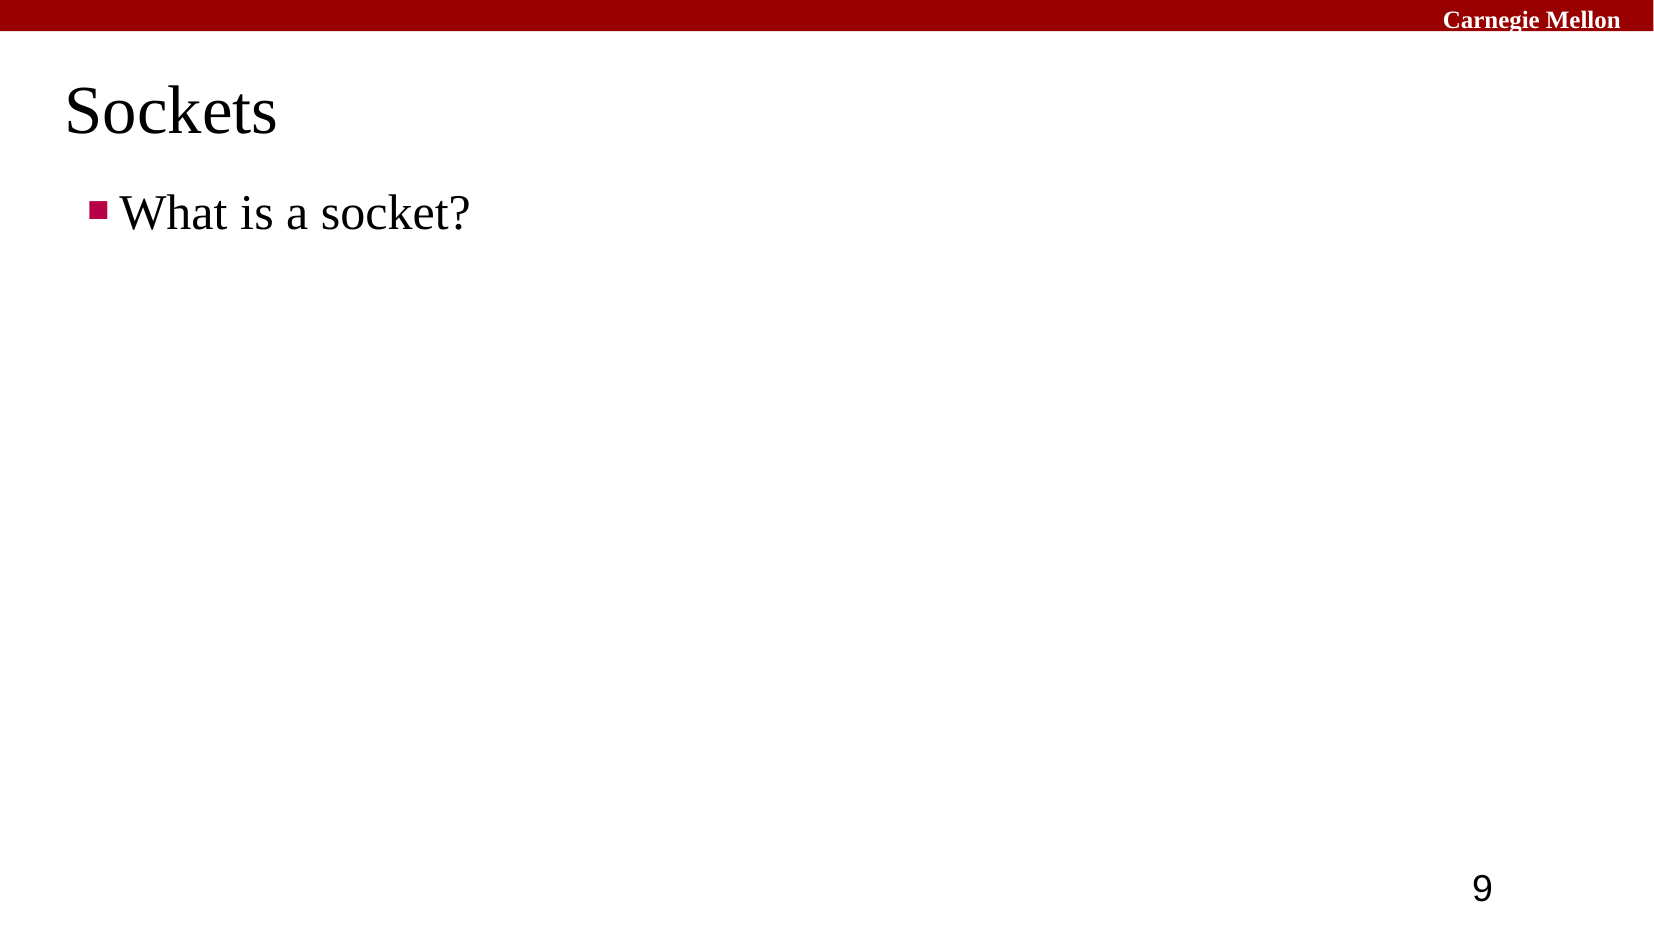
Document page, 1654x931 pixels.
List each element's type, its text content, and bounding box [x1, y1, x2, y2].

list What is a socket? [71, 184, 1576, 859]
title Sockets [64, 58, 1576, 163]
